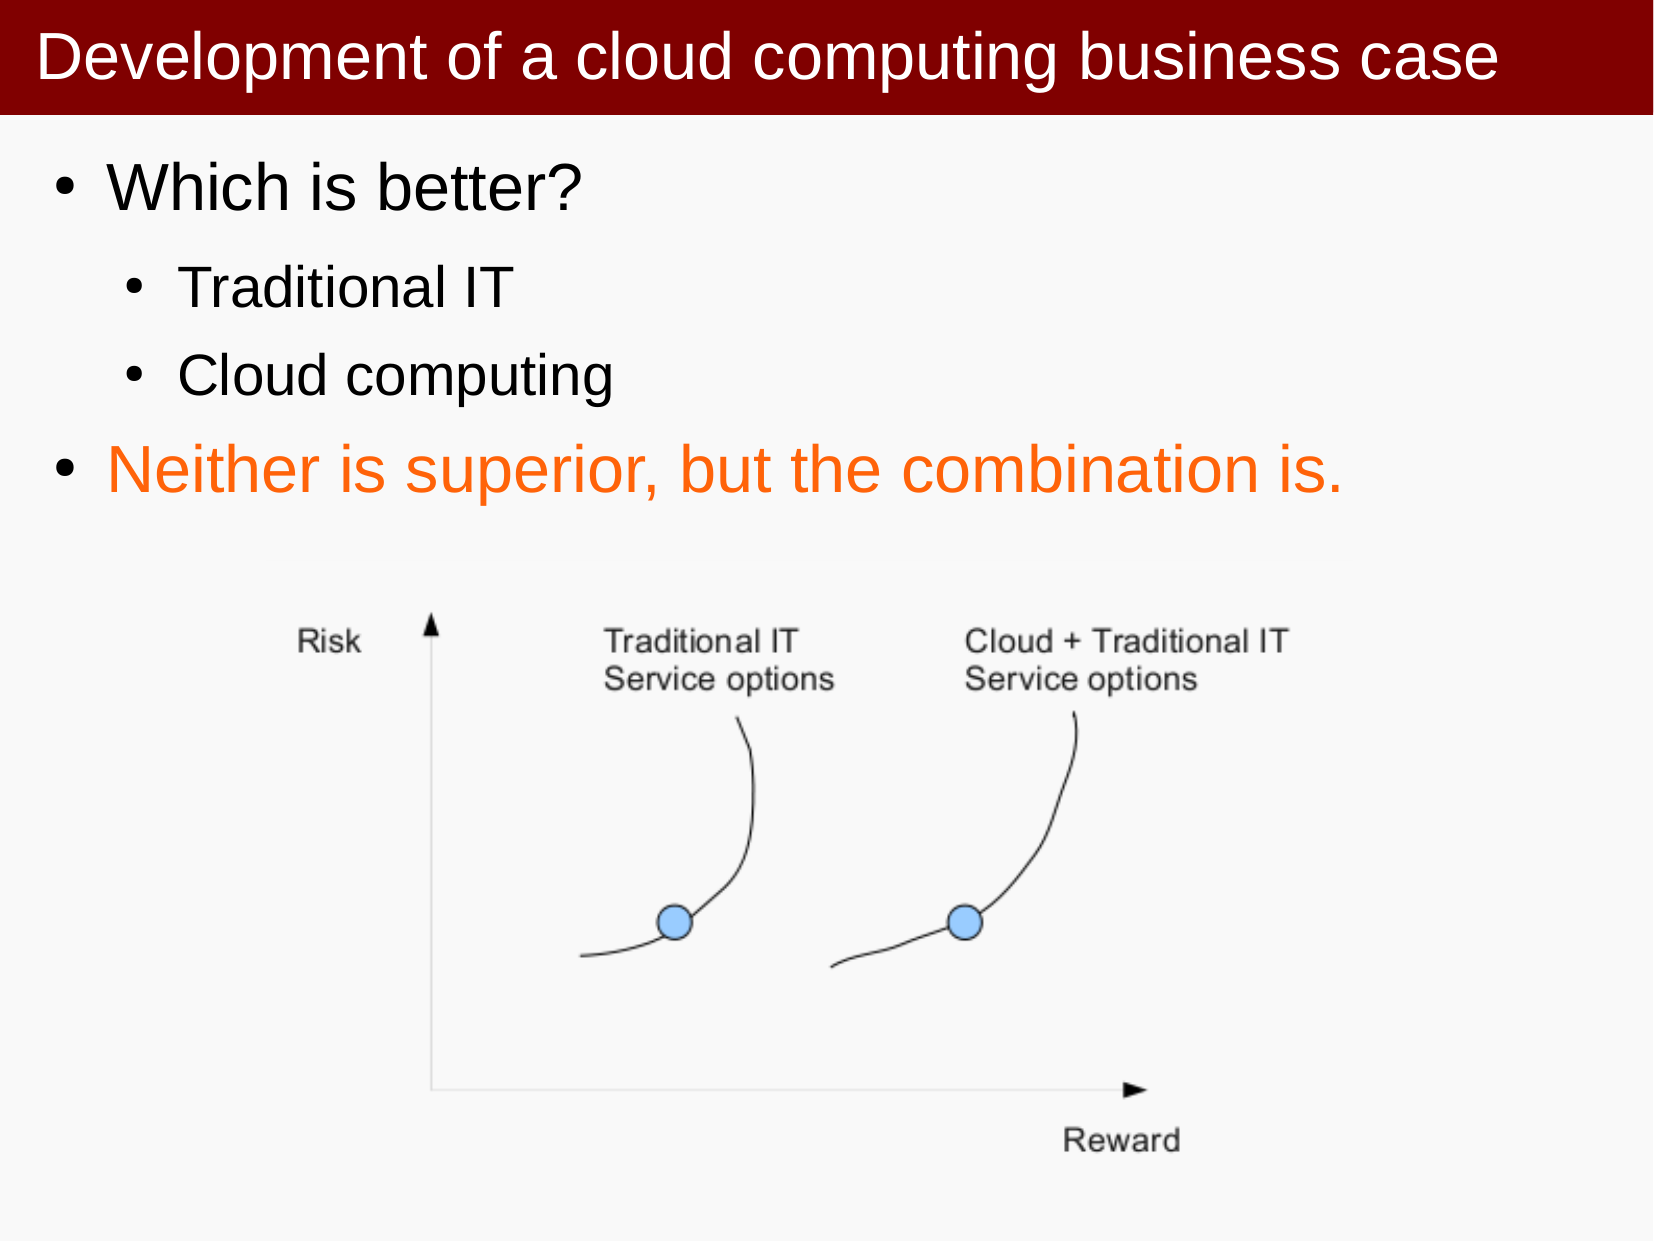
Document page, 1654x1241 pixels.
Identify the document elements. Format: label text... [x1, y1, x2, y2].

picture [266, 559, 1353, 1175]
title Development of a cloud computing business case [35, 18, 1524, 94]
list Which is better? Traditional IT Cloud computing Neither is superior, but the combination is. [35, 150, 1612, 969]
